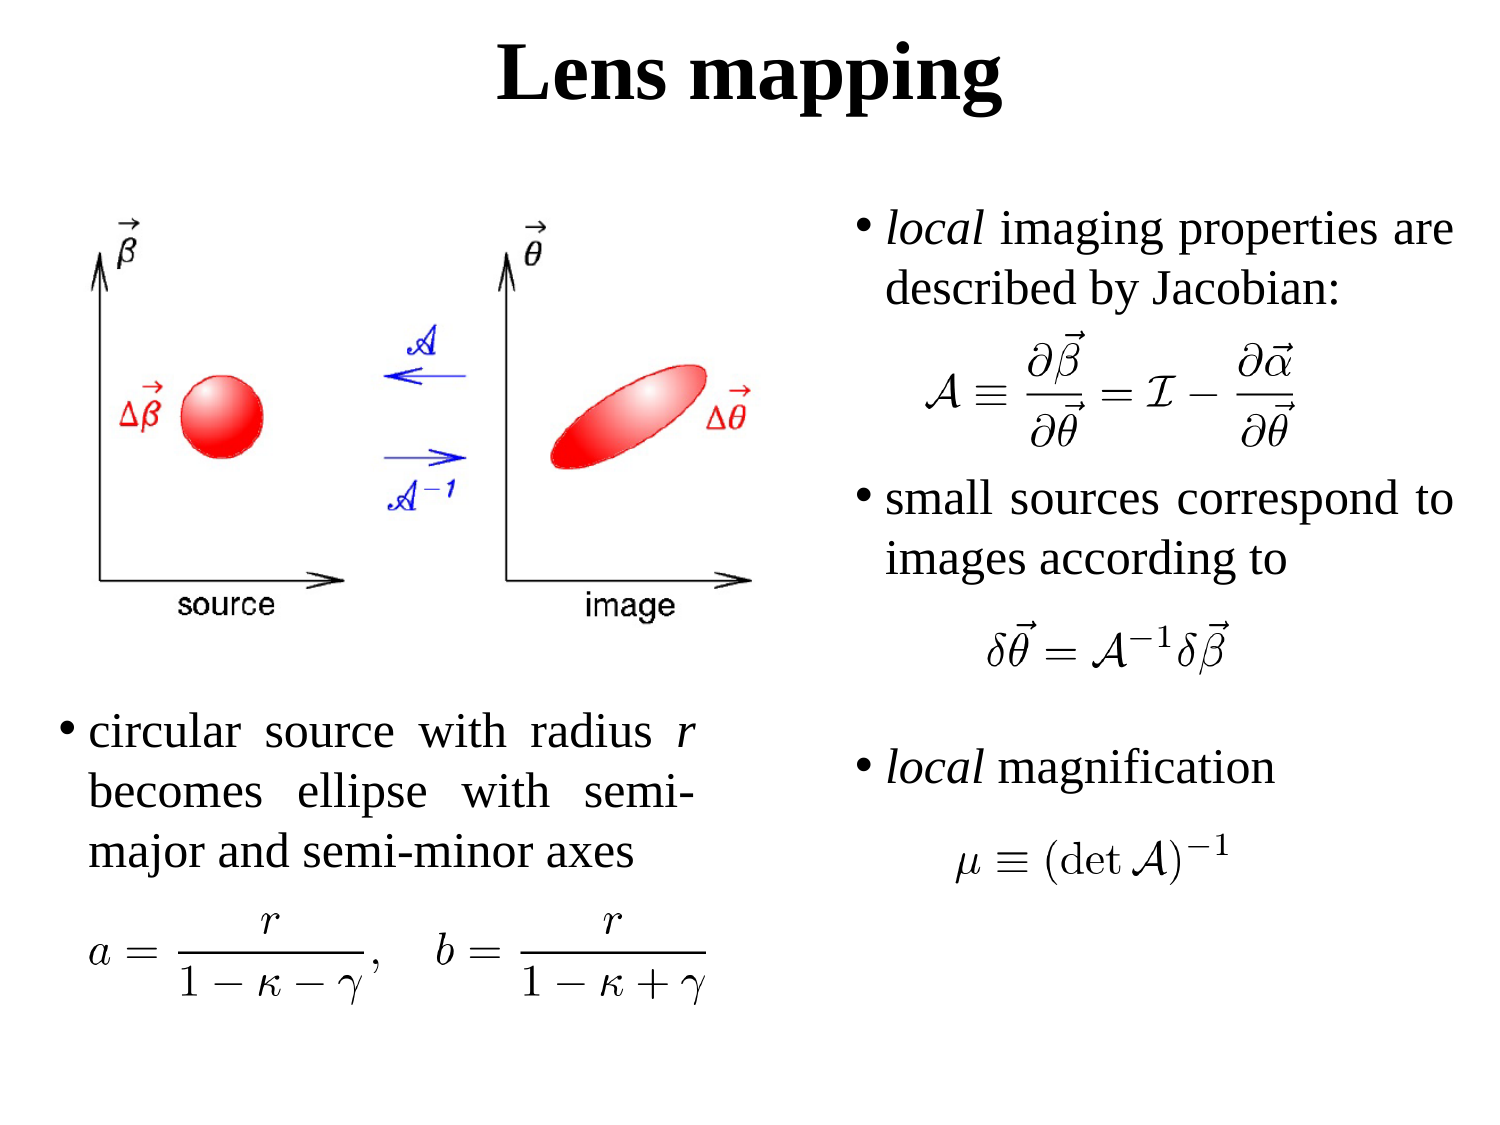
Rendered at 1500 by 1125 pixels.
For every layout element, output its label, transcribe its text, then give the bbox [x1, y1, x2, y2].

title Lens mapping [75, 7, 1425, 125]
picture [75, 211, 761, 631]
picture [987, 620, 1229, 676]
picture [955, 833, 1228, 886]
list circular source with radius r becomes ellipse with semi-major and semi-minor axes [43, 690, 711, 894]
picture [925, 330, 1295, 447]
list local imaging properties are described by Jacobian: small sources correspond to images according to local magnification [840, 186, 1471, 826]
picture [89, 913, 706, 1005]
